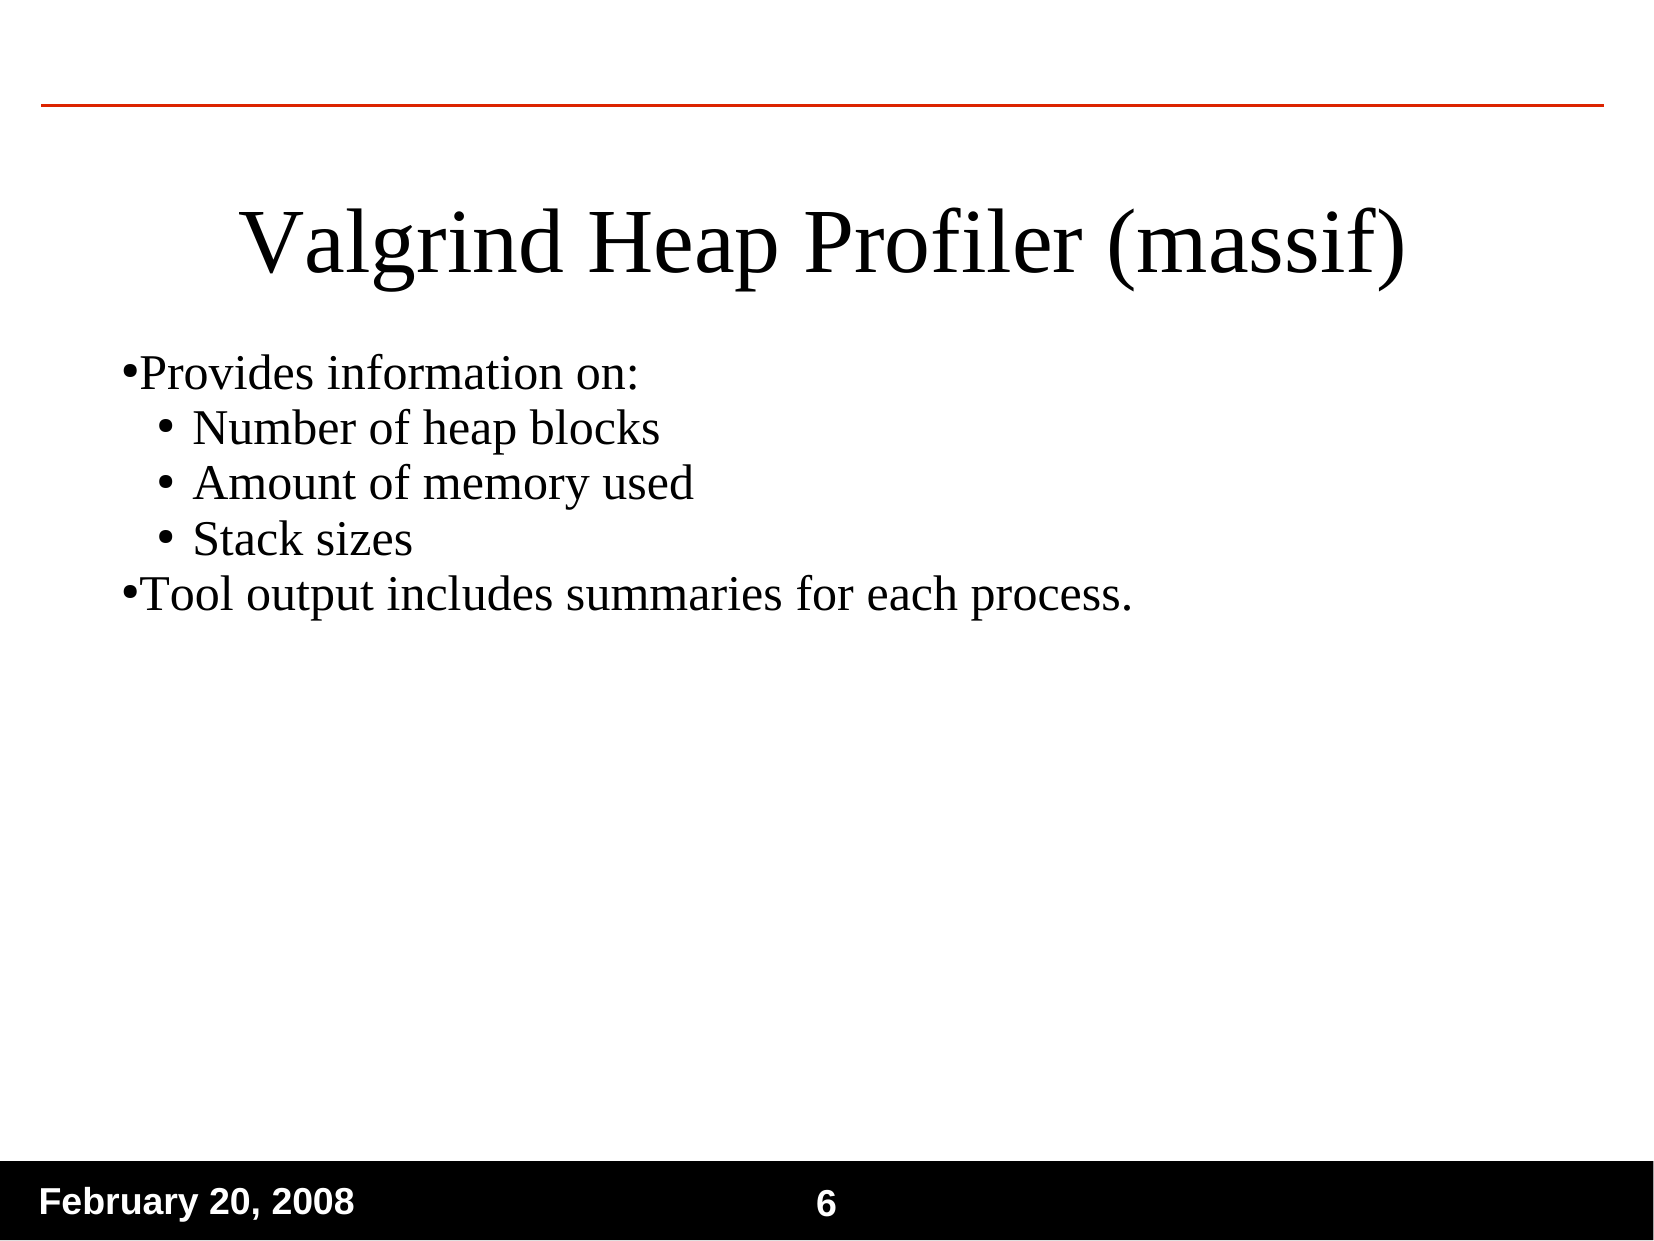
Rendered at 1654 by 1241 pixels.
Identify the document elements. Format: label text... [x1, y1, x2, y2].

title Valgrind Heap Profiler (massif) [117, 137, 1530, 346]
list Provides information on: Number of heap blocks Amount of memory used Stack sizes Tool output includes summaries for each process. [121, 344, 1534, 1127]
